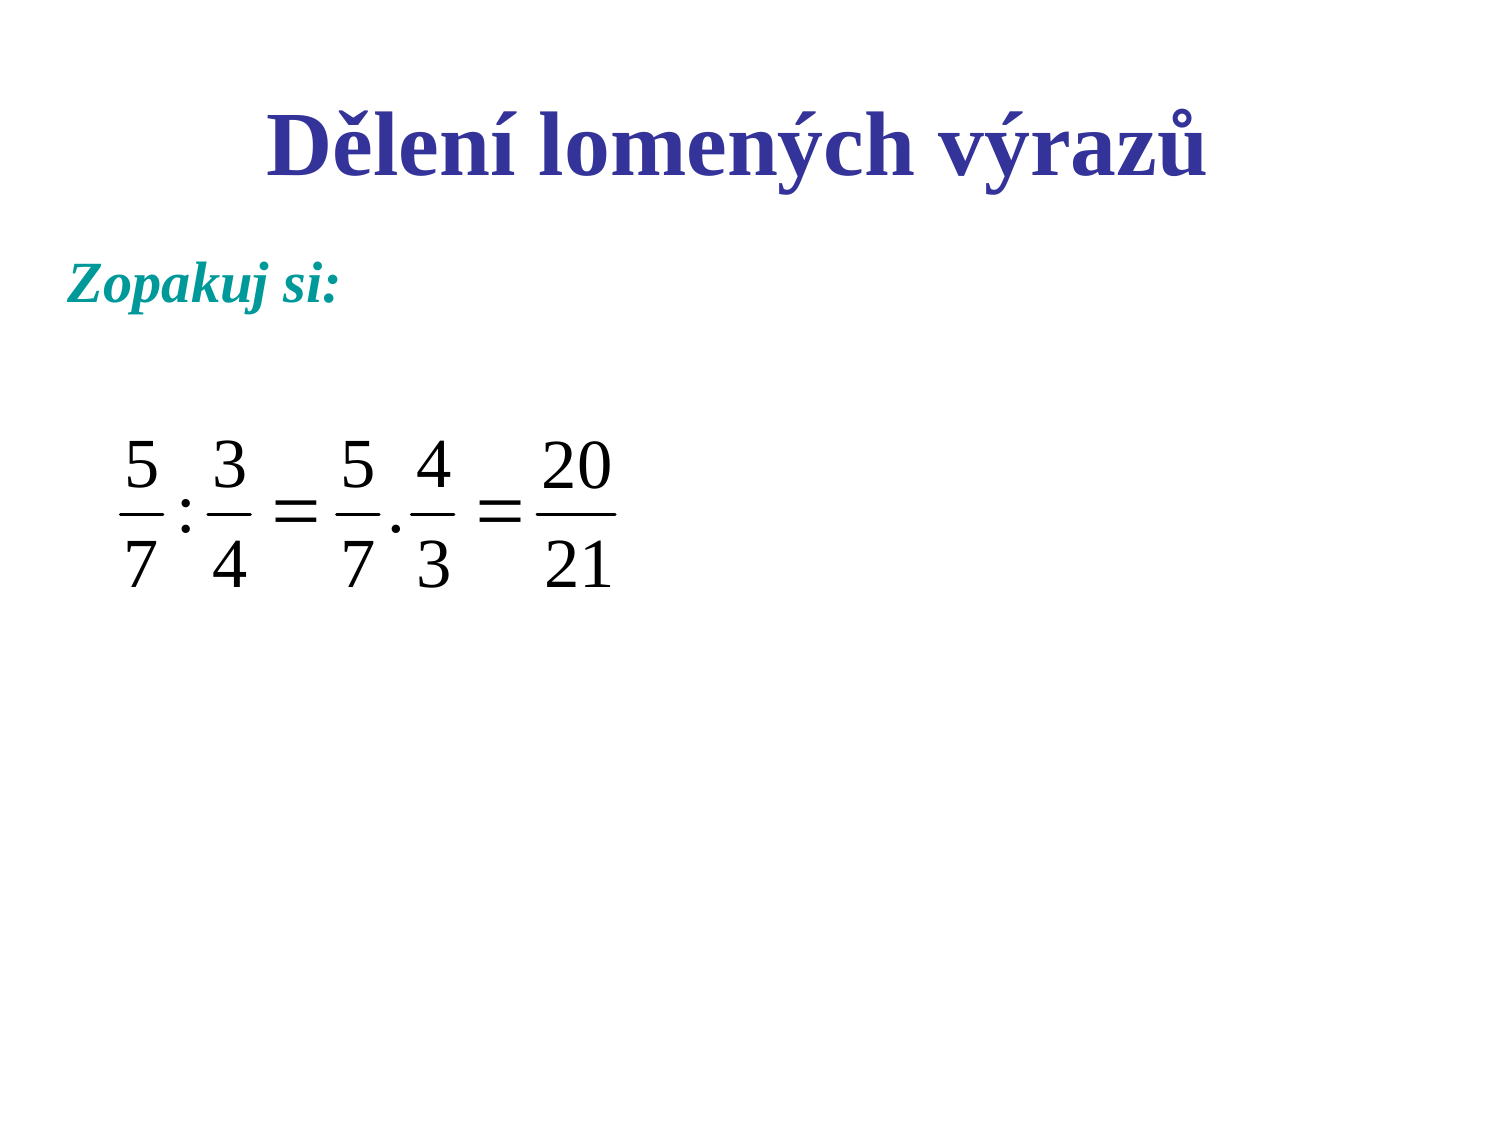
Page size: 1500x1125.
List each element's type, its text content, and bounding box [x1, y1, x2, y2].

chart [108, 420, 320, 603]
title Dělení lomených výrazů [75, 45, 1426, 233]
chart [324, 420, 632, 603]
text_box Zopakuj si: [53, 208, 396, 351]
